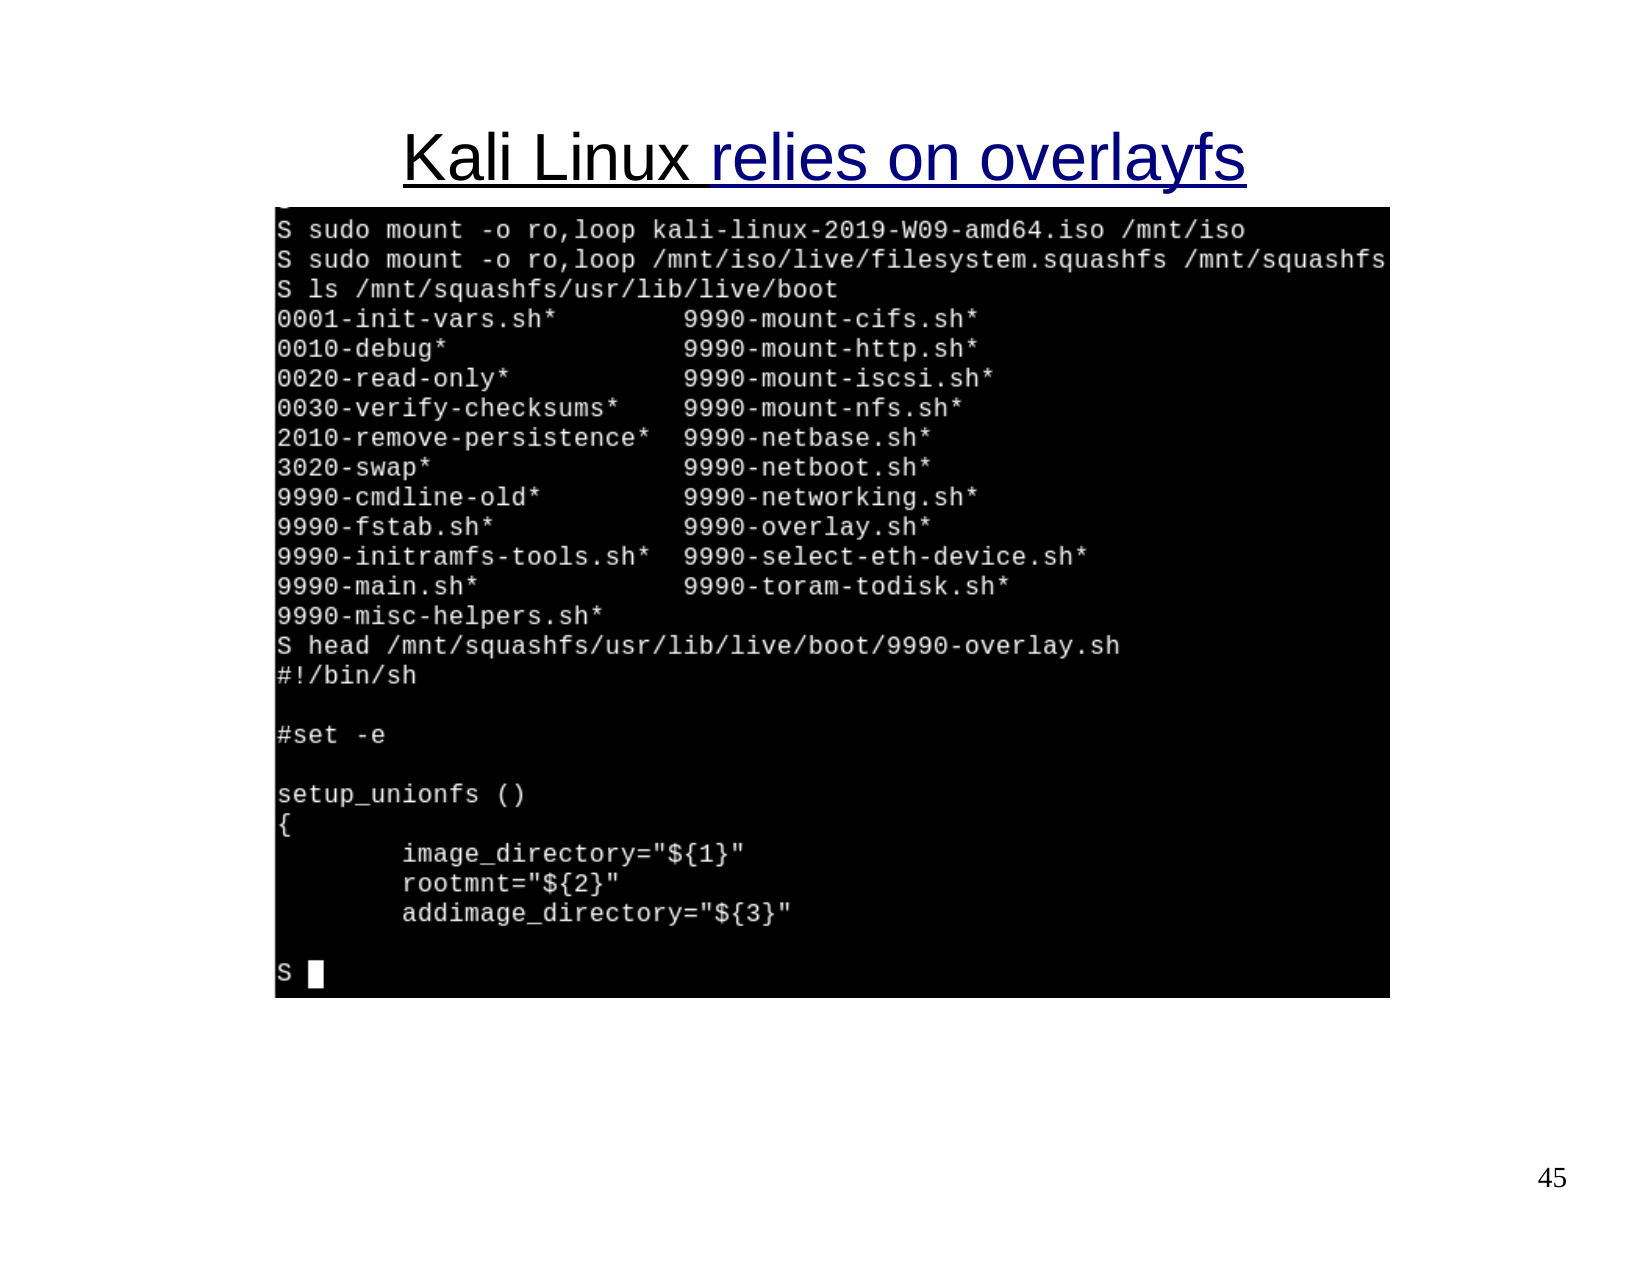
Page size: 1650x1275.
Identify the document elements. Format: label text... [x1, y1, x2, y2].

title Kali Linux relies on overlayfs [82, 50, 1568, 264]
picture [274, 207, 1390, 998]
